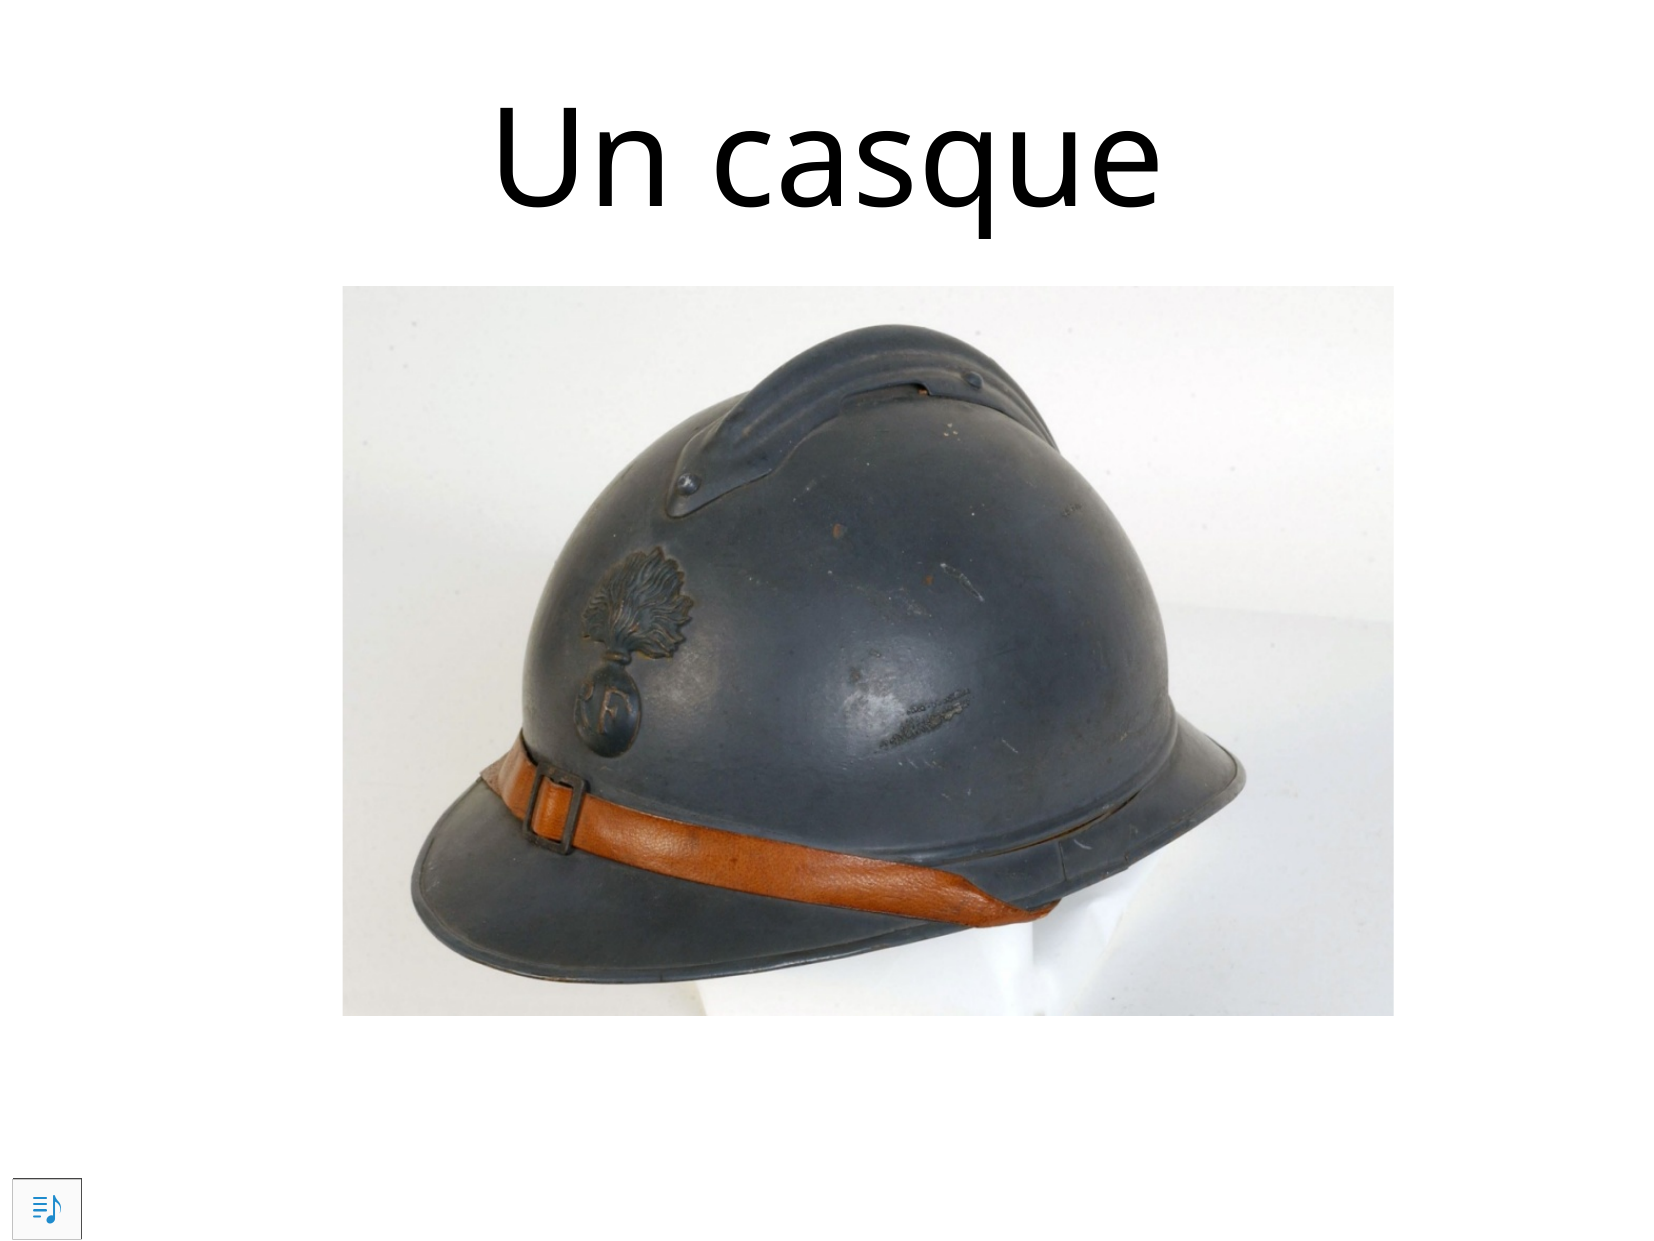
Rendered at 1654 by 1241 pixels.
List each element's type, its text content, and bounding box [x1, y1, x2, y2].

text_box [11, 1177, 83, 1241]
picture [342, 286, 1394, 1016]
title Un casque [82, 49, 1571, 257]
